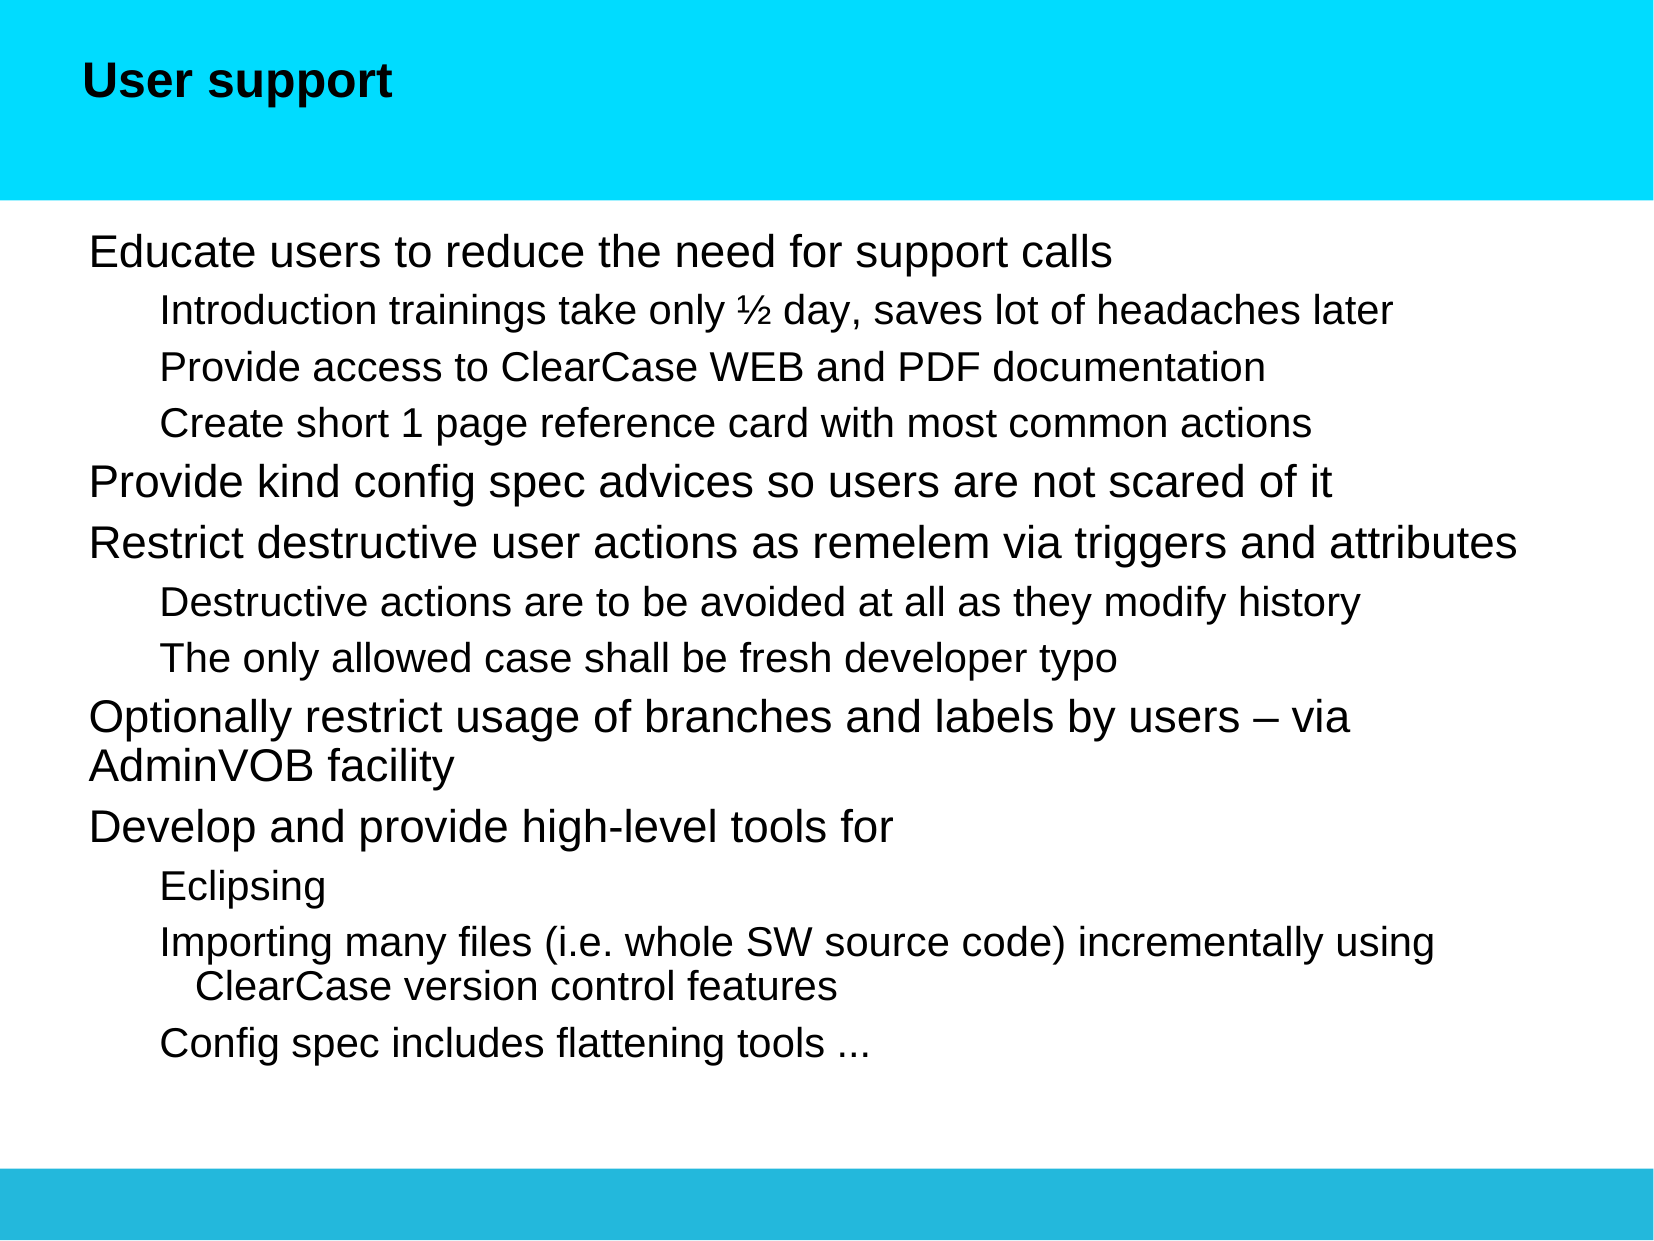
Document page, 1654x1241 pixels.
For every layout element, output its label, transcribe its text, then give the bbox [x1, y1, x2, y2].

title User support [82, 34, 1130, 122]
picture [0, 201, 1654, 1168]
list Educate users to reduce the need for support calls Introduction trainings take only ½ day, saves lot of headaches later Provide access to ClearCase WEB and PDF documentation Create short 1 page reference card with most common actions Provide kind config spec advices so users are not scared of it Restrict destructive user actions as remelem via triggers and attributes Destructive actions are to be avoided at all as they modify history The only allowed case shall be fresh developer typo Optionally restrict usage of branches and labels by users – via AdminVOB facility Develop and provide high-level tools for Eclipsing Importing many files (i.e. whole SW source code) incrementally using ClearCase version control features Config spec includes flattening tools ... [88, 228, 1586, 1081]
